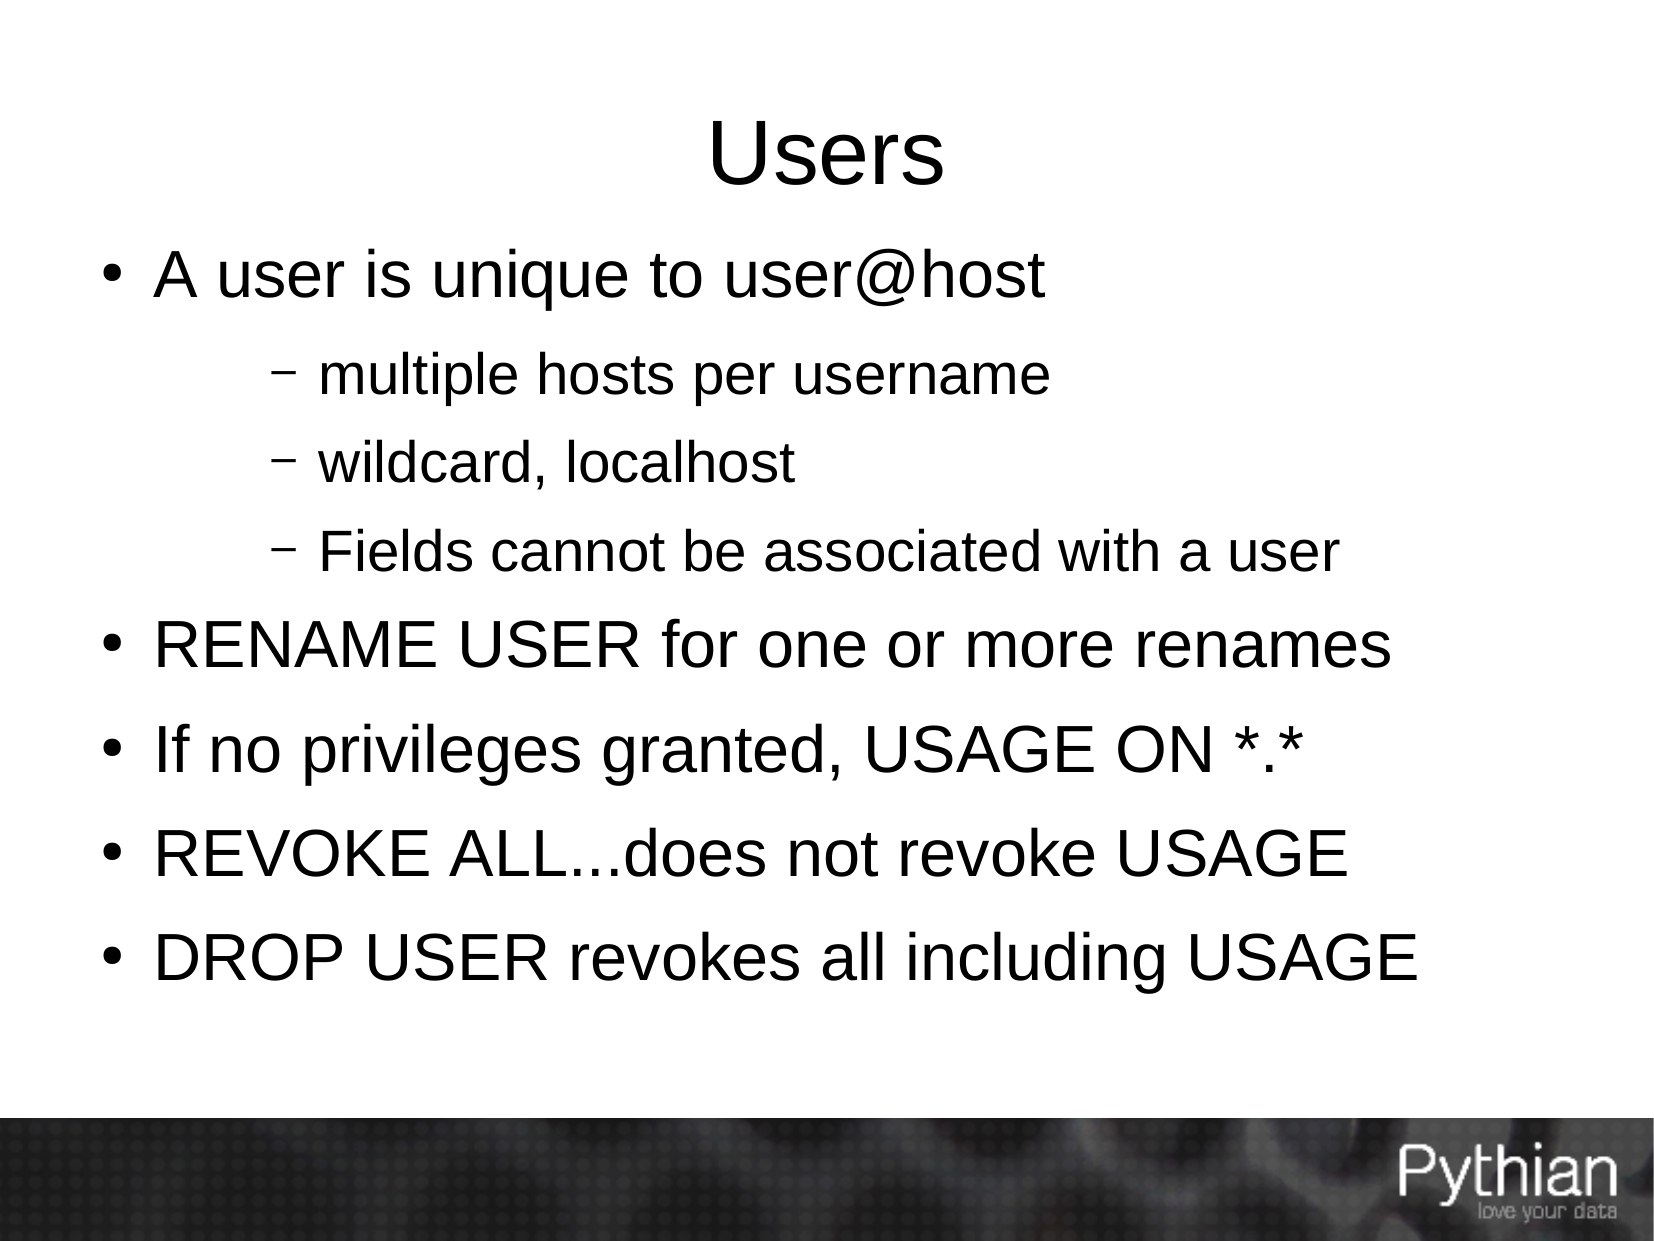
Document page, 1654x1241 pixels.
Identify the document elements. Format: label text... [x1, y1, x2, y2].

title Users [82, 49, 1571, 237]
list A user is unique to user@host multiple hosts per username wildcard, localhost Fields cannot be associated with a user RENAME USER for one or more renames If no privileges granted, USAGE ON *.* REVOKE ALL...does not revoke USAGE DROP USER revokes all including USAGE [82, 237, 1571, 1041]
picture [0, 1118, 1654, 1241]
